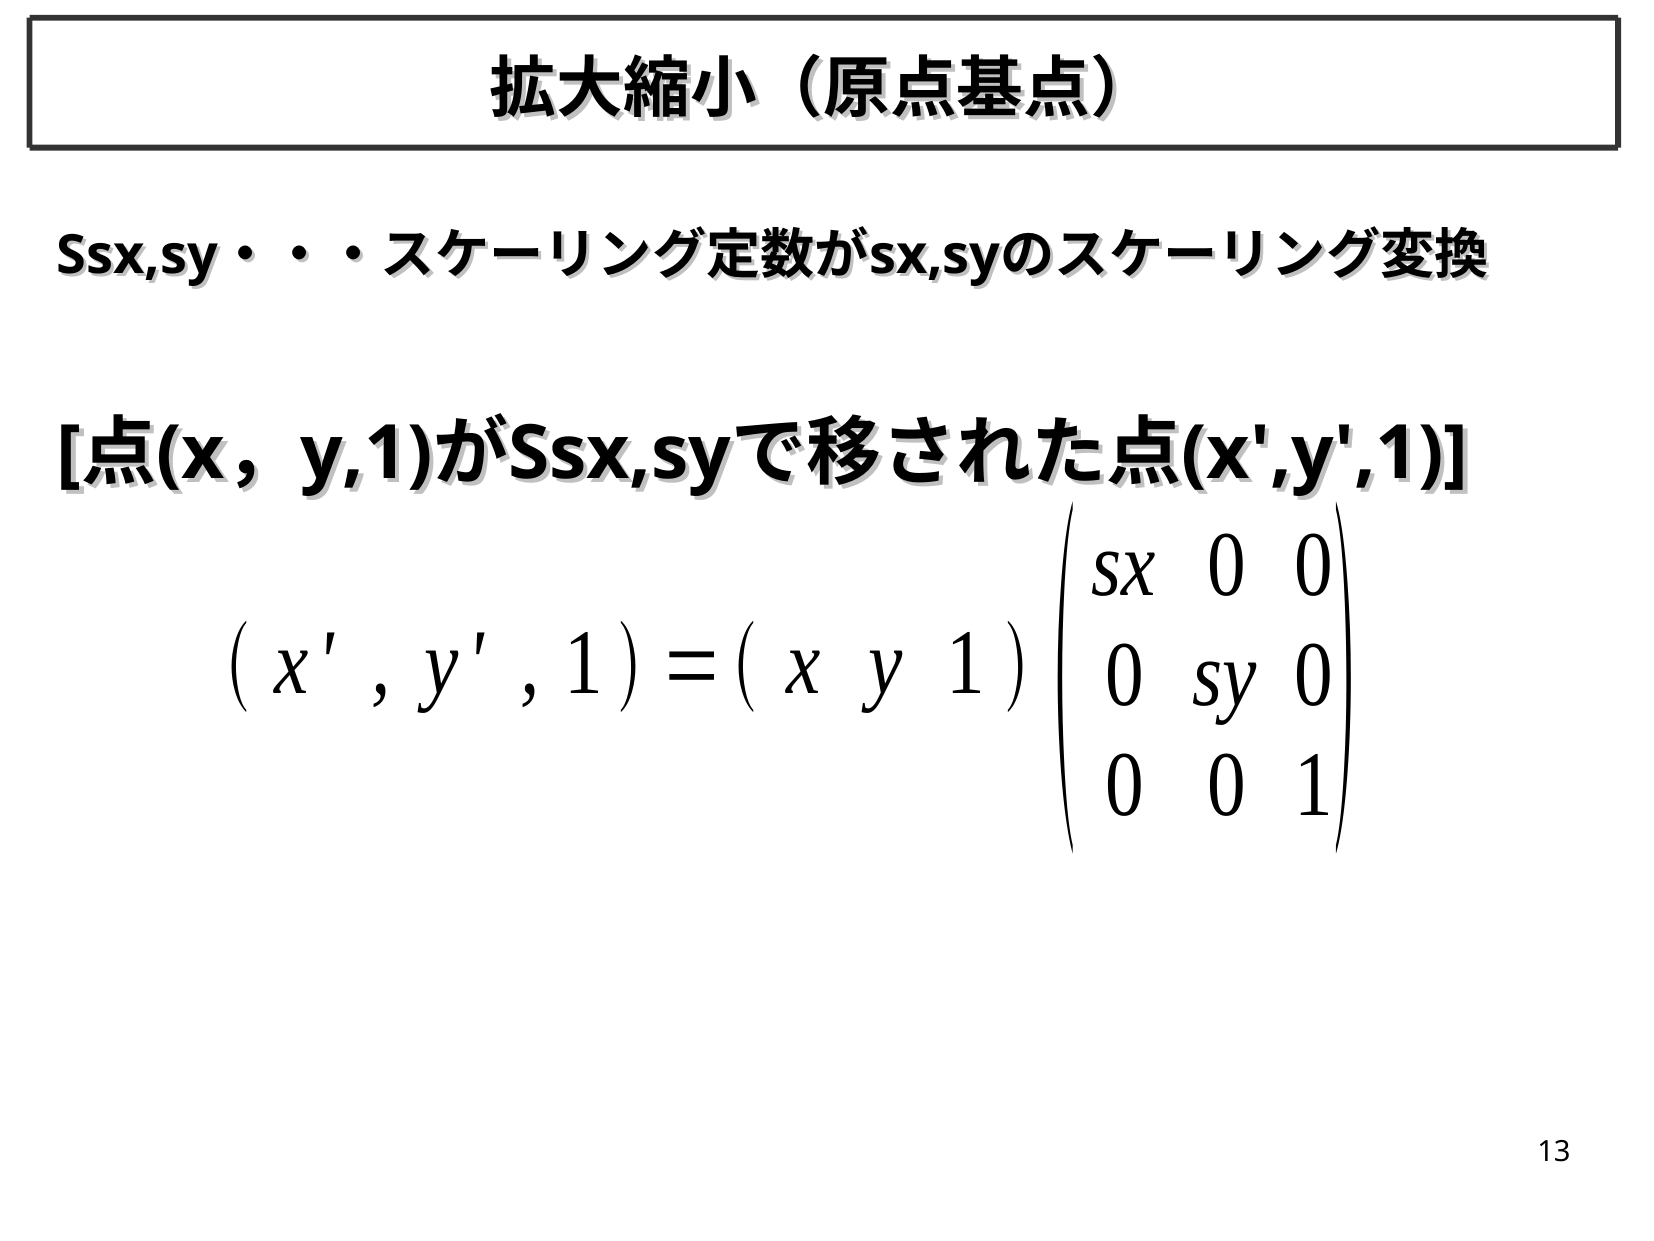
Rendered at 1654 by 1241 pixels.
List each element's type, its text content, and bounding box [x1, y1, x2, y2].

chart [206, 497, 1385, 857]
text_box 拡大縮小（原点基点） [29, 17, 1619, 148]
text_box Ssx,sy・・・スケーリング定数がsx,syのスケーリング変換 [点(x，y,1)がSsx,syで移された点(x',y',1)] [42, 202, 1595, 443]
